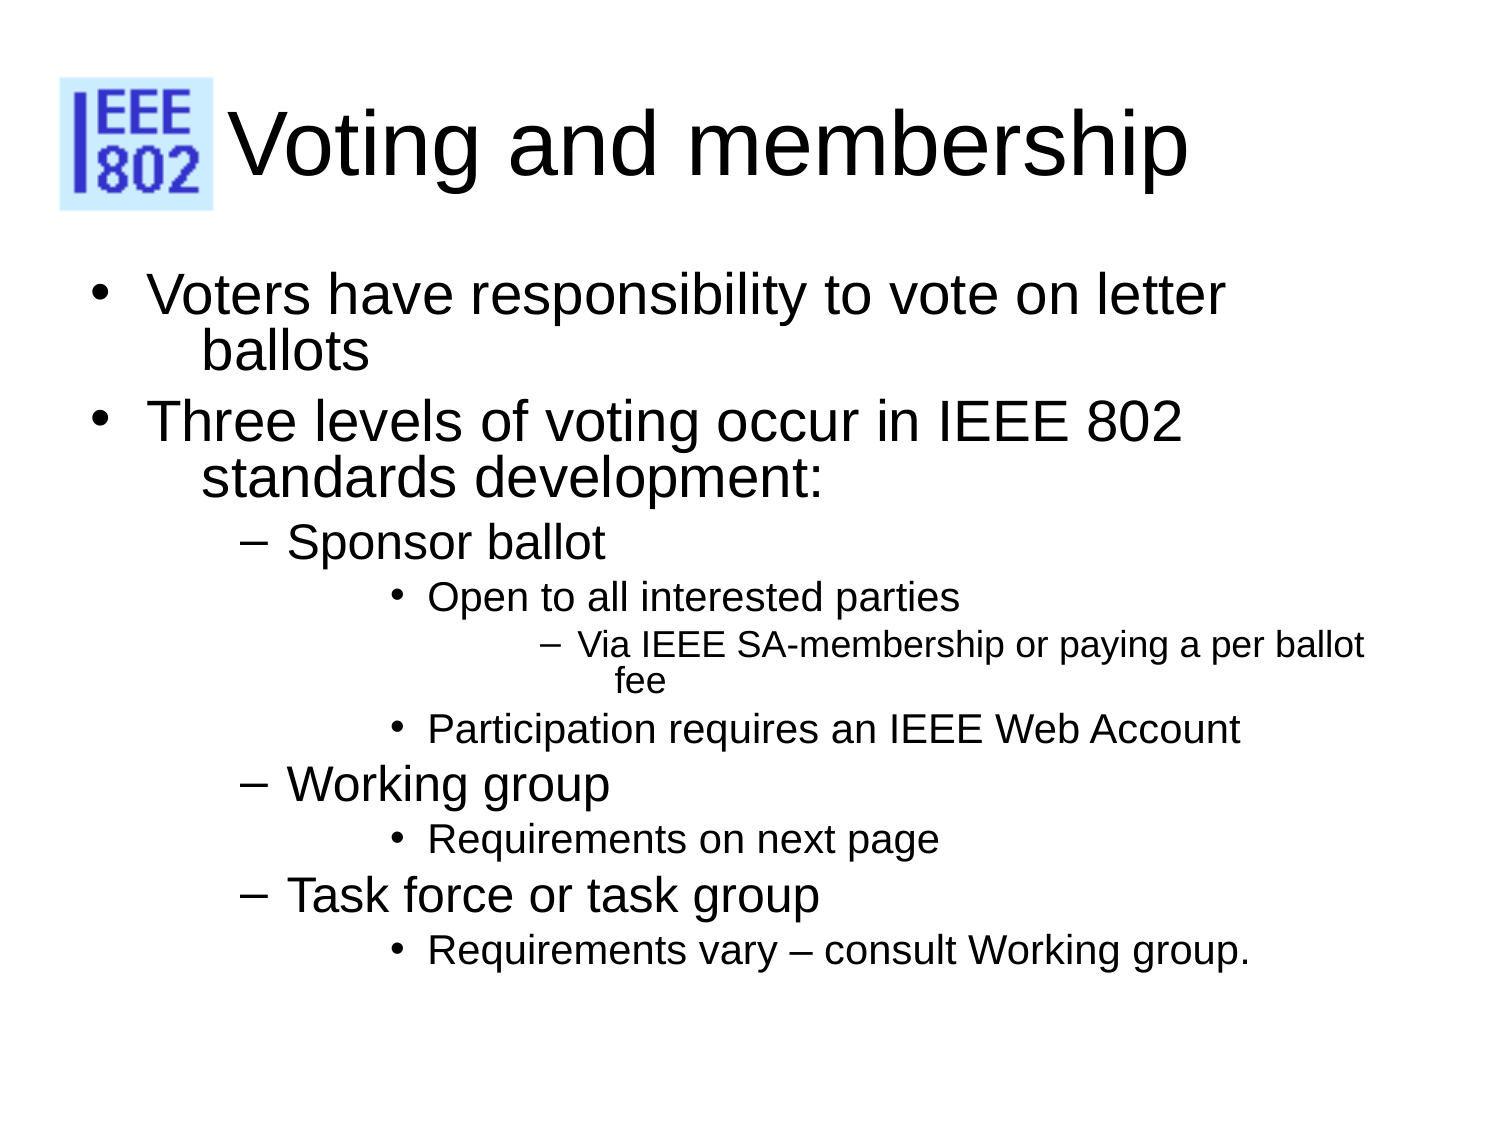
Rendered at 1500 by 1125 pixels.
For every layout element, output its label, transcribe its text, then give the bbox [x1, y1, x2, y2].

text_box Voting and membership [212, 45, 1426, 233]
text_box Voters have responsibility to vote on letter ballots Three levels of voting occur in IEEE 802 standards development: Sponsor ballot Open to all interested parties Via IEEE SA-membership or paying a per ballot fee Participation requires an IEEE Web Account Working group Requirements on next page Task force or task group Requirements vary – consult Working group. [75, 262, 1426, 1005]
